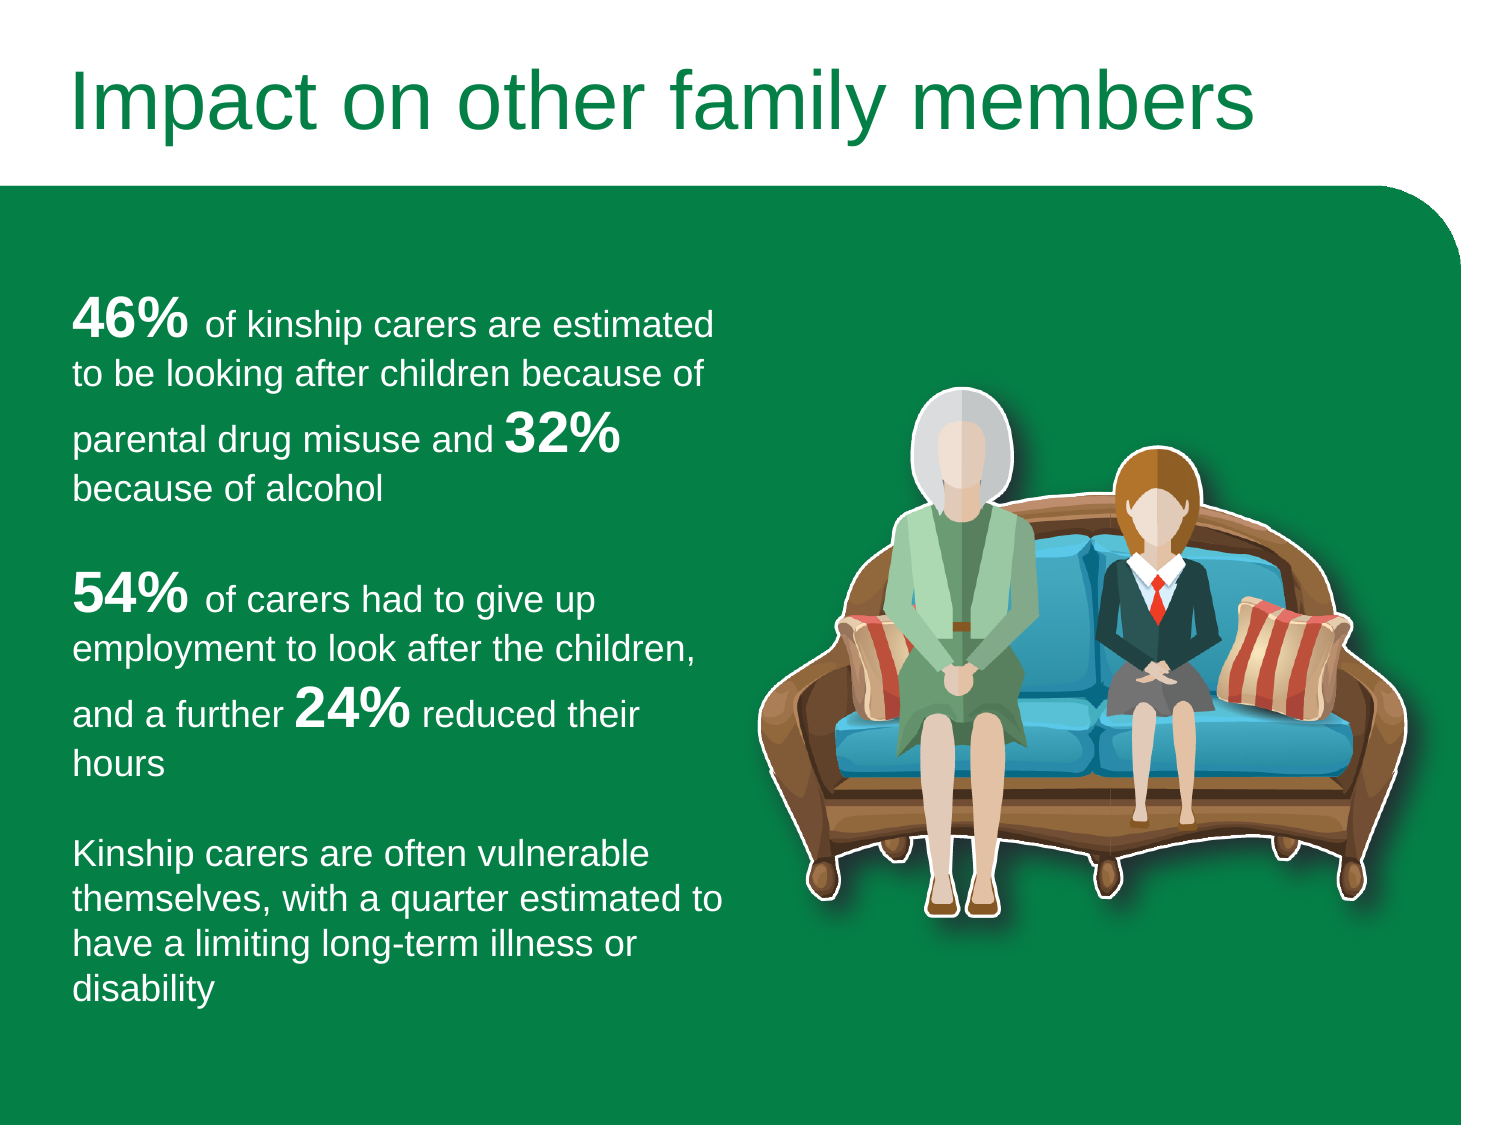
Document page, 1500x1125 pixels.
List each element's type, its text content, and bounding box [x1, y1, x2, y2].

picture [0, 0, 1500, 1125]
title Impact on other family members [53, 44, 1347, 163]
text_box 46% of kinship carers are estimated to be looking after children because of parental drug misuse and 32% because of alcohol 54% of carers had to give up employment to look after the children, and a further 24% reduced their hours Kinship carers are often vulnerable themselves, with a quarter estimated to have a limiting long-term illness or disability [72, 278, 751, 962]
